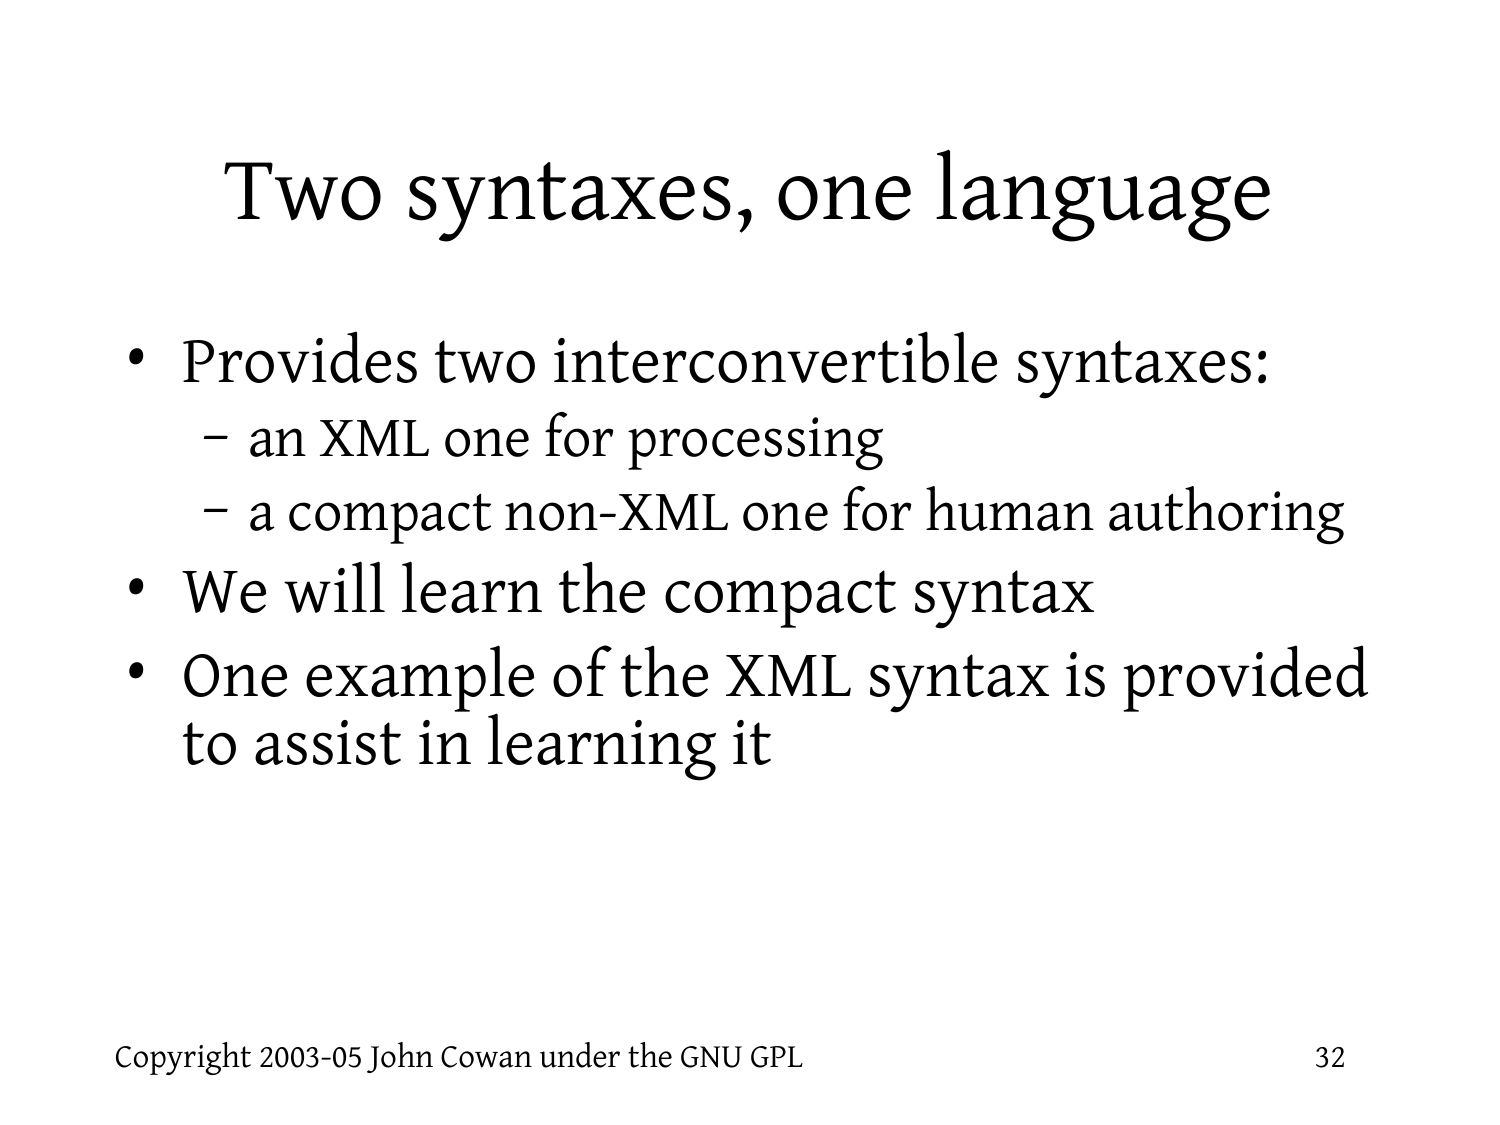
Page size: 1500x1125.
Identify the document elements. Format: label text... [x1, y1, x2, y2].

list Provides two interconvertible syntaxes: an XML one for processing a compact non-XML one for human authoring We will learn the compact syntax One example of the XML syntax is provided to assist in learning it [112, 324, 1388, 1042]
title Two syntaxes, one language [112, 99, 1388, 288]
